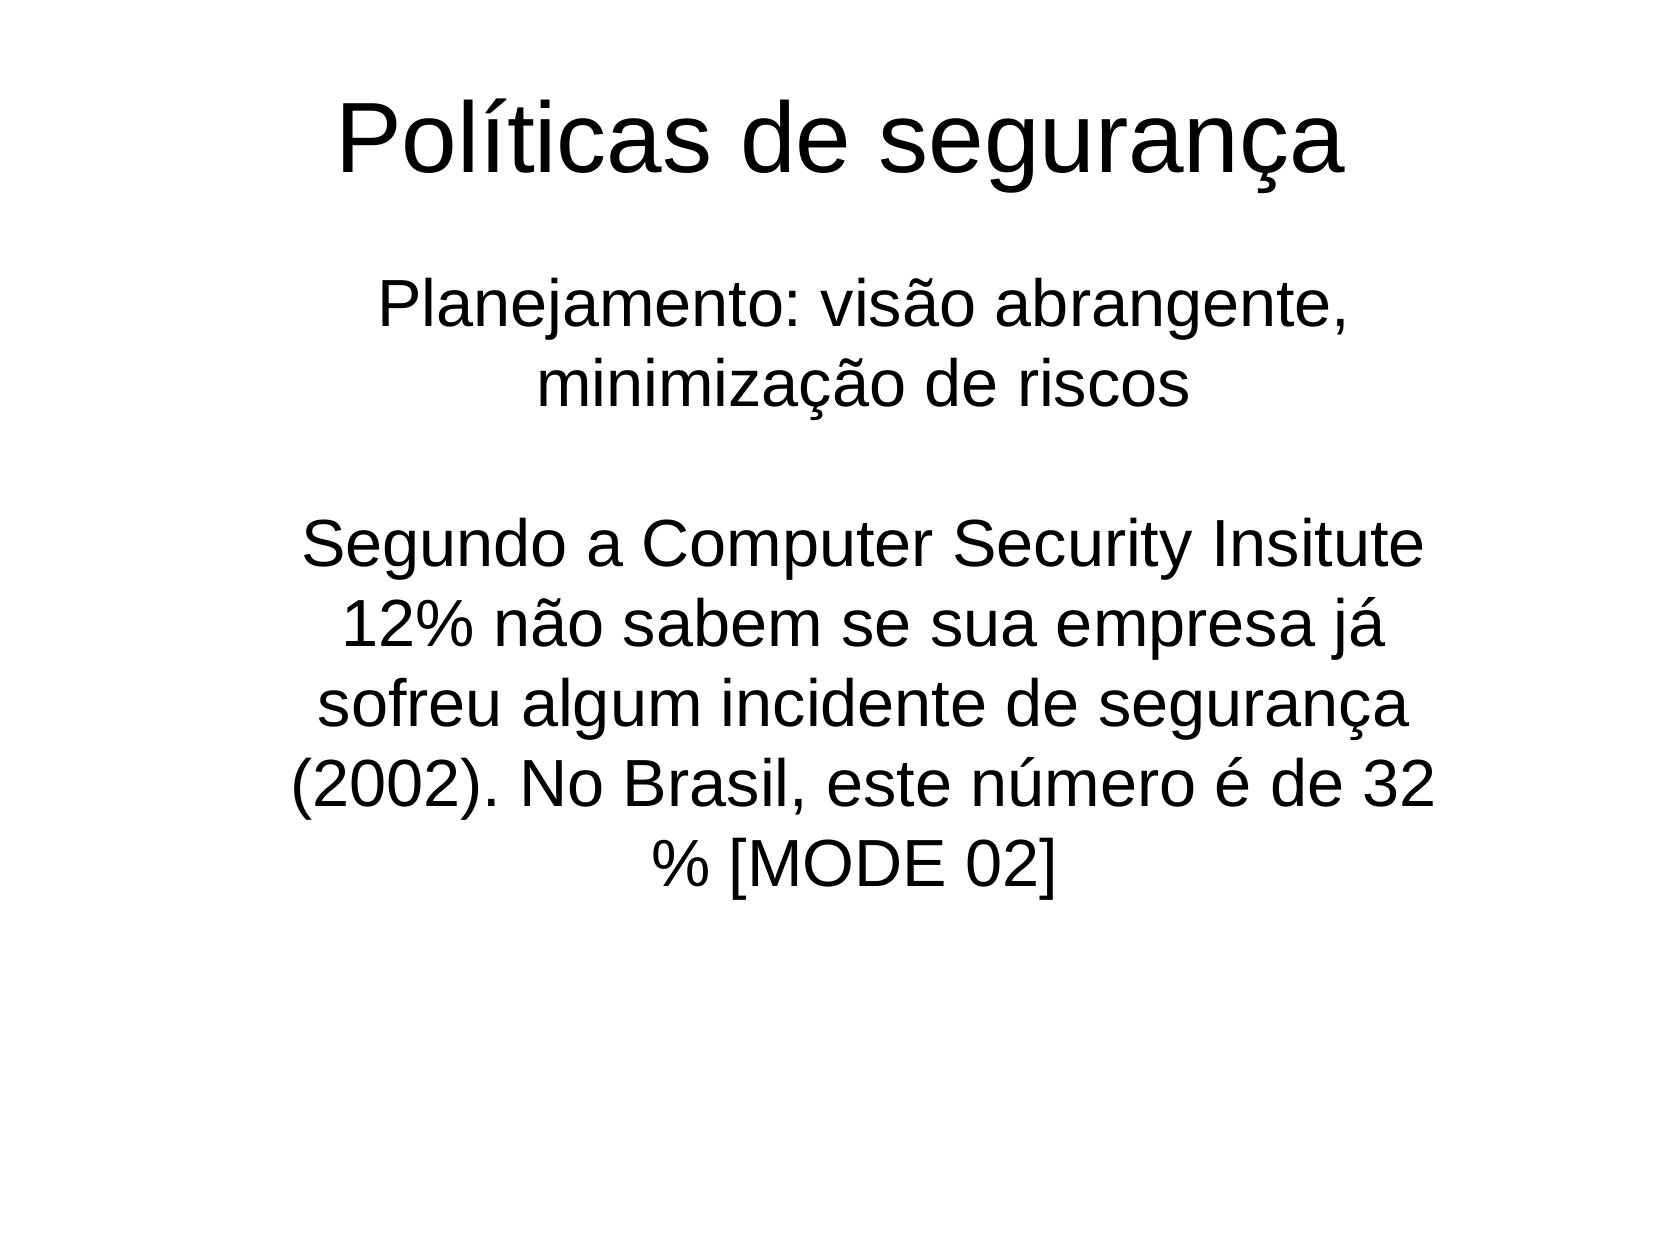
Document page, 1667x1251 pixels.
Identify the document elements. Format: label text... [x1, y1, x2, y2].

title Políticas de segurança [150, 66, 1531, 259]
subtitle Planejamento: visão abrangente, minimização de riscos Segundo a Computer Security Insitute 12% não sabem se sua empresa já sofreu algum incidente de segurança (2002). No Brasil, este número é de 32 % [MODE 02] [276, 253, 1452, 1119]
